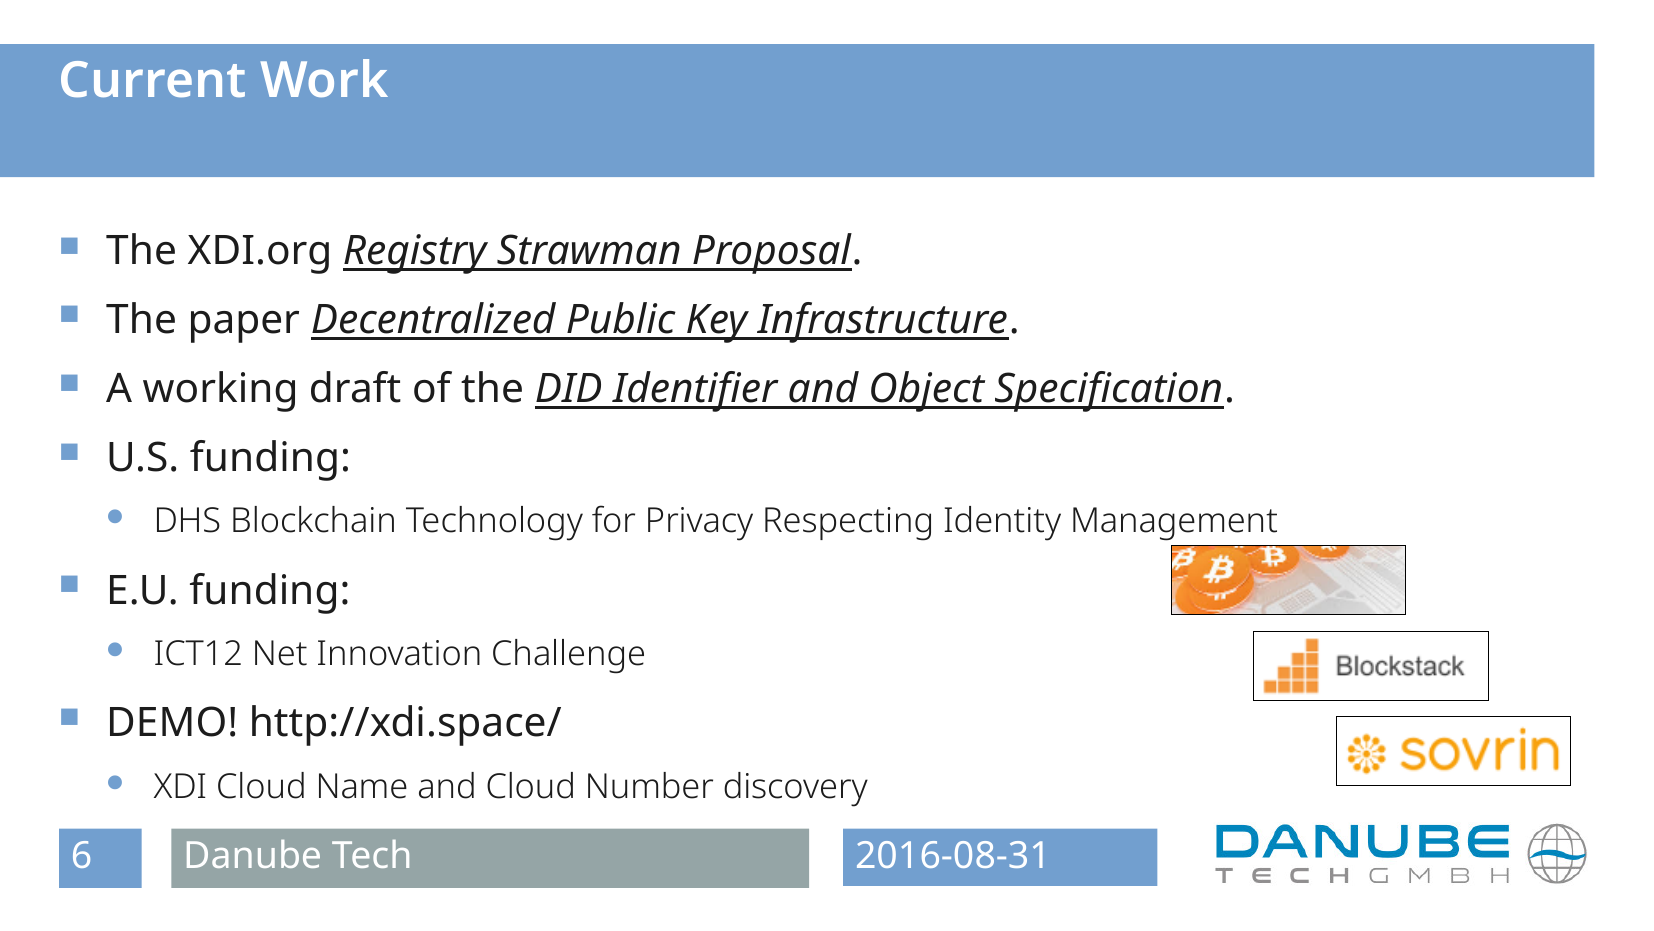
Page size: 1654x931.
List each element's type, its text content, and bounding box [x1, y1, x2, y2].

title Current Work [0, 44, 1595, 178]
picture [1253, 631, 1489, 701]
list The XDI.org Registry Strawman Proposal. The paper Decentralized Public Key Infrastructure. A working draft of the DID Identifier and Object Specification. U.S. funding: DHS Blockchain Technology for Privacy Respecting Identity Management E.U. funding: ICT12 Net Innovation Challenge DEMO! http://xdi.space/ XDI Cloud Name and Cloud Number discovery [58, 221, 1583, 789]
picture [1206, 814, 1595, 892]
picture [1336, 716, 1571, 786]
picture [1171, 545, 1406, 615]
